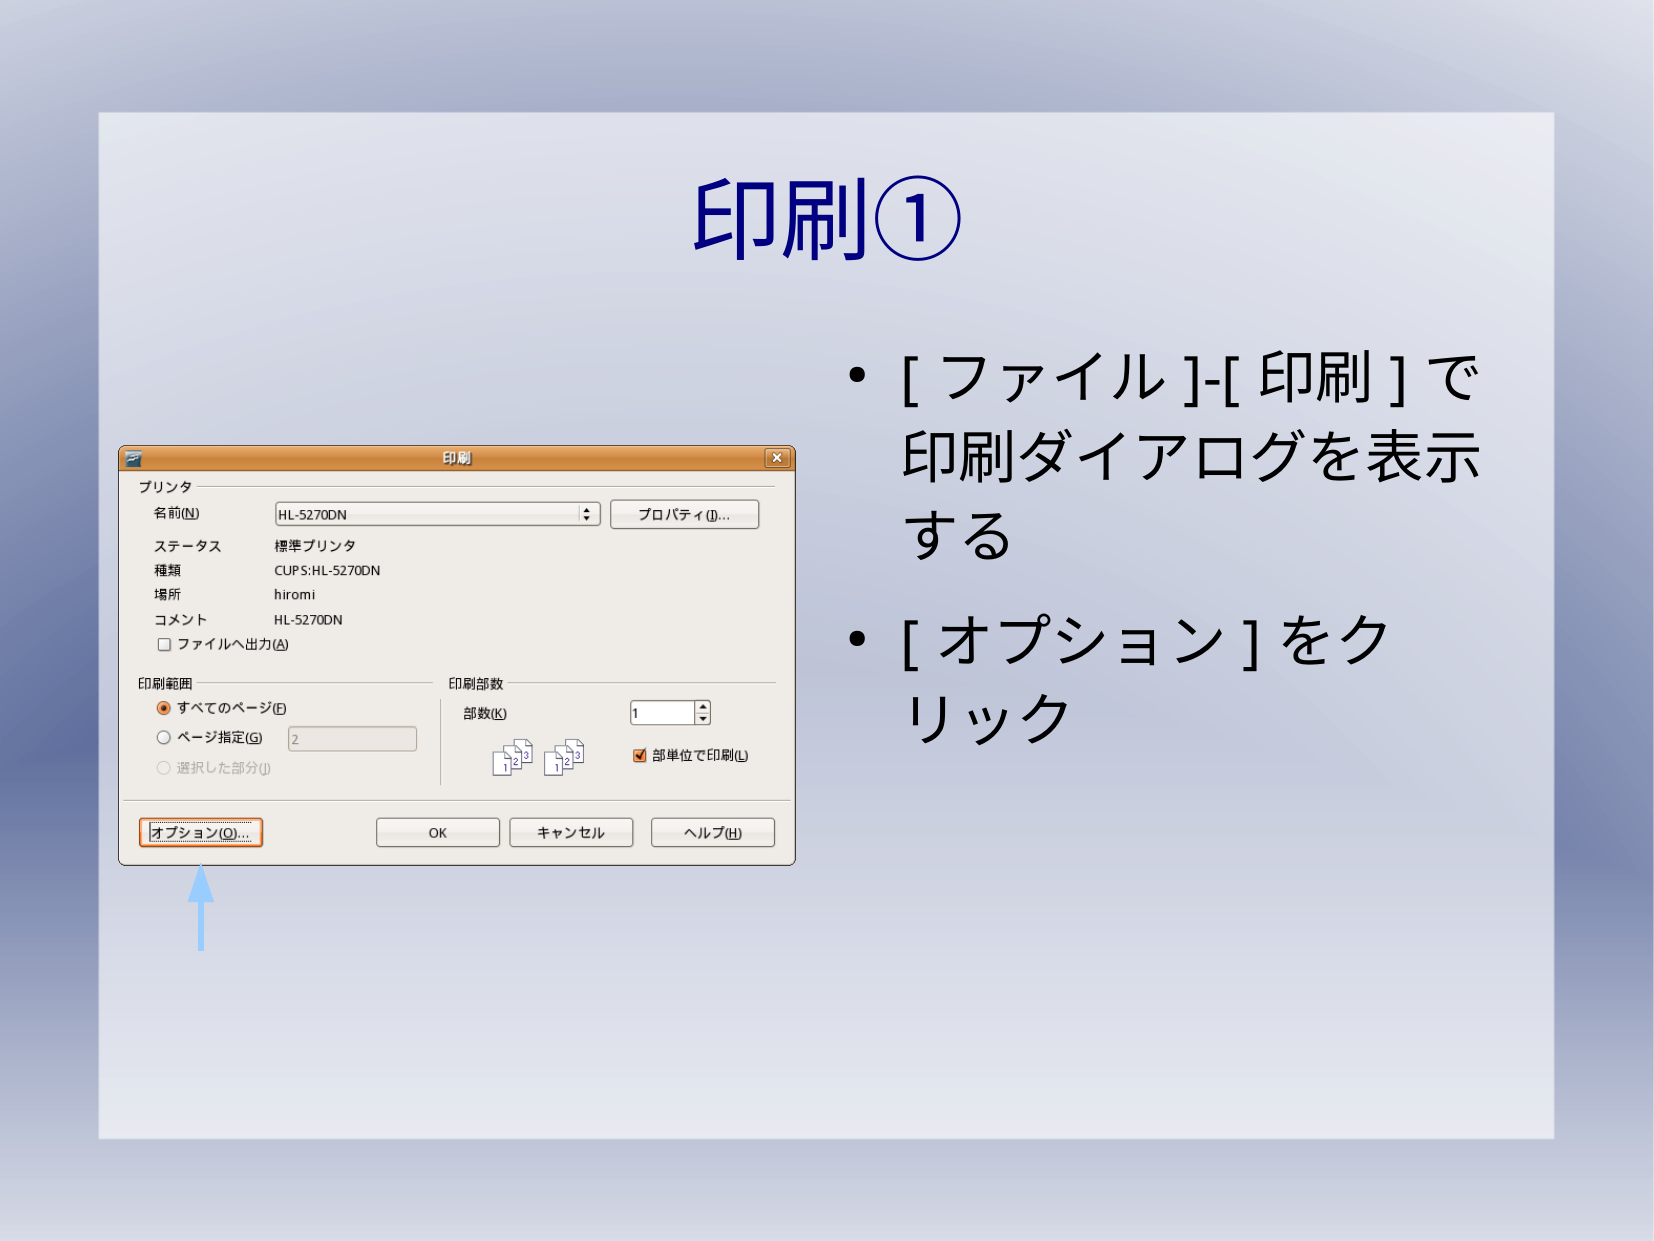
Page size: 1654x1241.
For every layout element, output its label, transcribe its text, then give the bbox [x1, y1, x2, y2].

title 印刷① [118, 121, 1536, 315]
picture [0, 0, 1654, 1241]
list [ファイル]-[印刷]で印刷ダイアログを表示する [オプション]をクリック [829, 336, 1507, 960]
